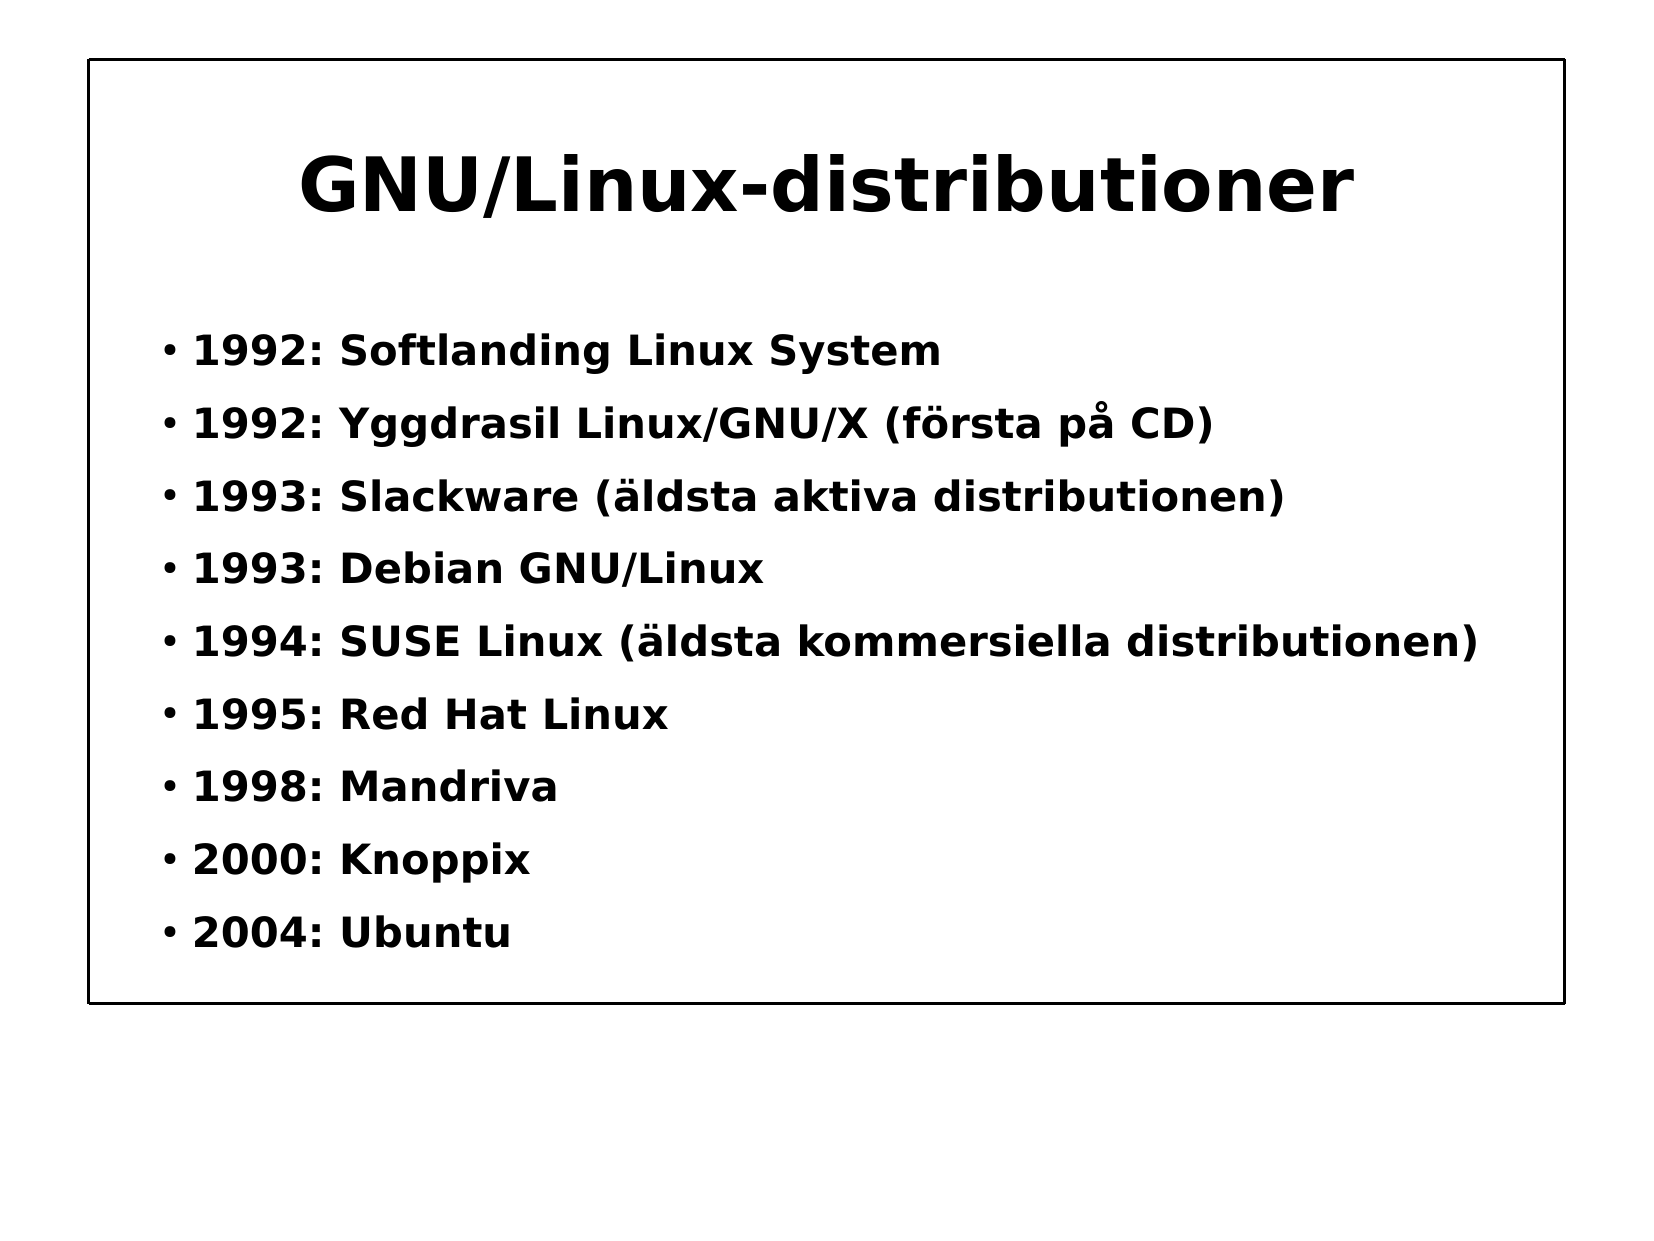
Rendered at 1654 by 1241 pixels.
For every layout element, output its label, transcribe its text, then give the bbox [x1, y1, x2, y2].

text_box GNU/Linux-distributioner [283, 134, 1371, 237]
text_box [88, 59, 1565, 1004]
text_box 1992: Softlanding Linux System 1992: Yggdrasil Linux/GNU/X (första på CD) 1993: Slackware (äldsta aktiva distributionen) 1993: Debian GNU/Linux 1994: SUSE Linux (äldsta kommersiella distributionen) 1995: Red Hat Linux 1998: Mandriva 2000: Knoppix 2004: Ubuntu [147, 295, 1506, 941]
